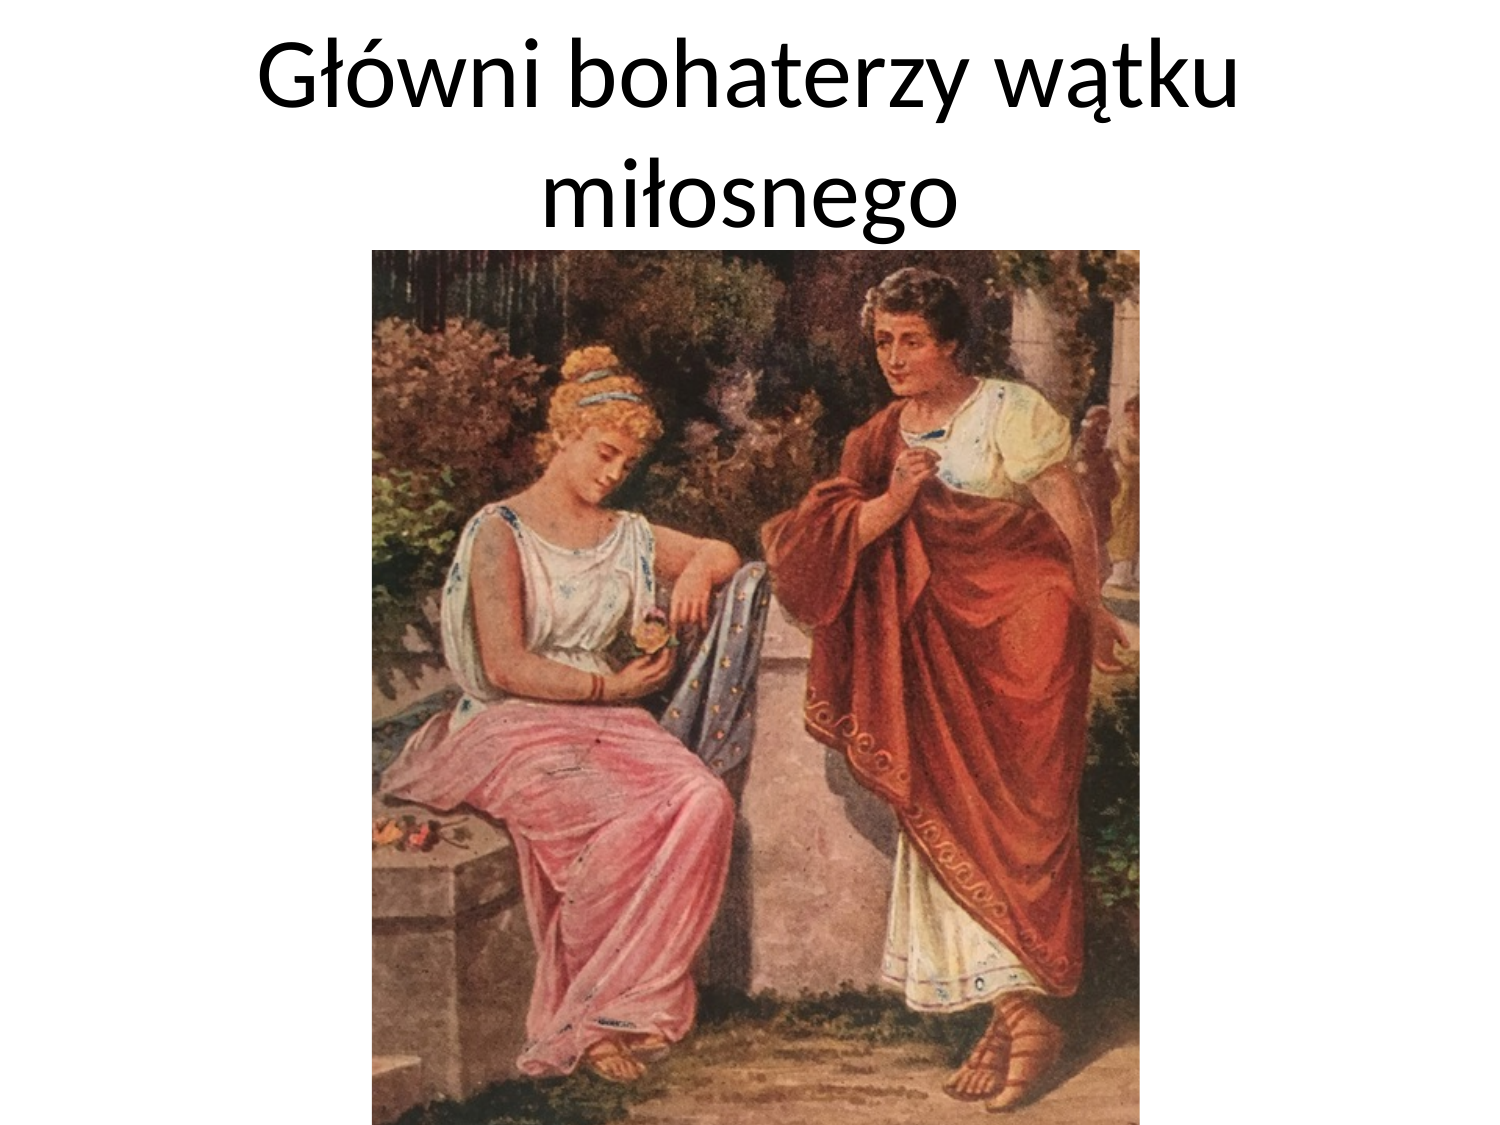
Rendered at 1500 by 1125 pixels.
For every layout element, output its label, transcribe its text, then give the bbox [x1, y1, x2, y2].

picture [371, 250, 1140, 1125]
title Główni bohaterzy wątku miłosnego [112, 0, 1388, 232]
